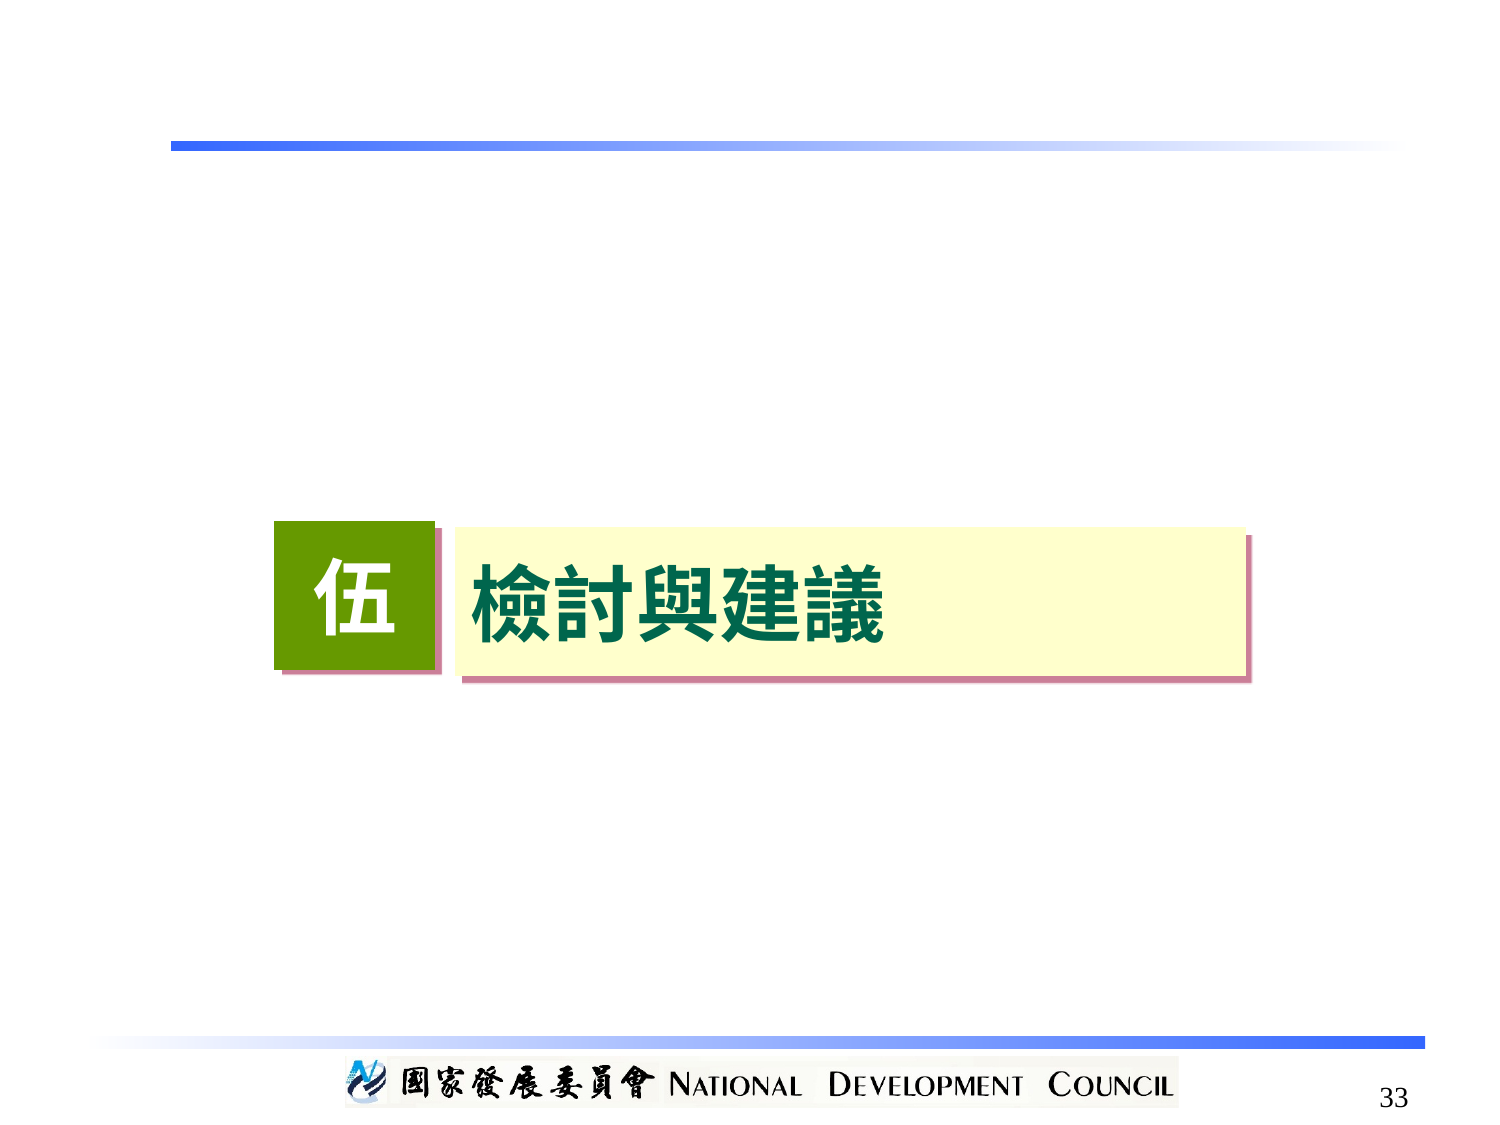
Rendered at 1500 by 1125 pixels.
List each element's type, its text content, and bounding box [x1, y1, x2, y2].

text_box 檢討與建議 [455, 527, 1246, 676]
text_box 33 [1364, 1070, 1490, 1106]
text_box 伍 [274, 521, 435, 670]
